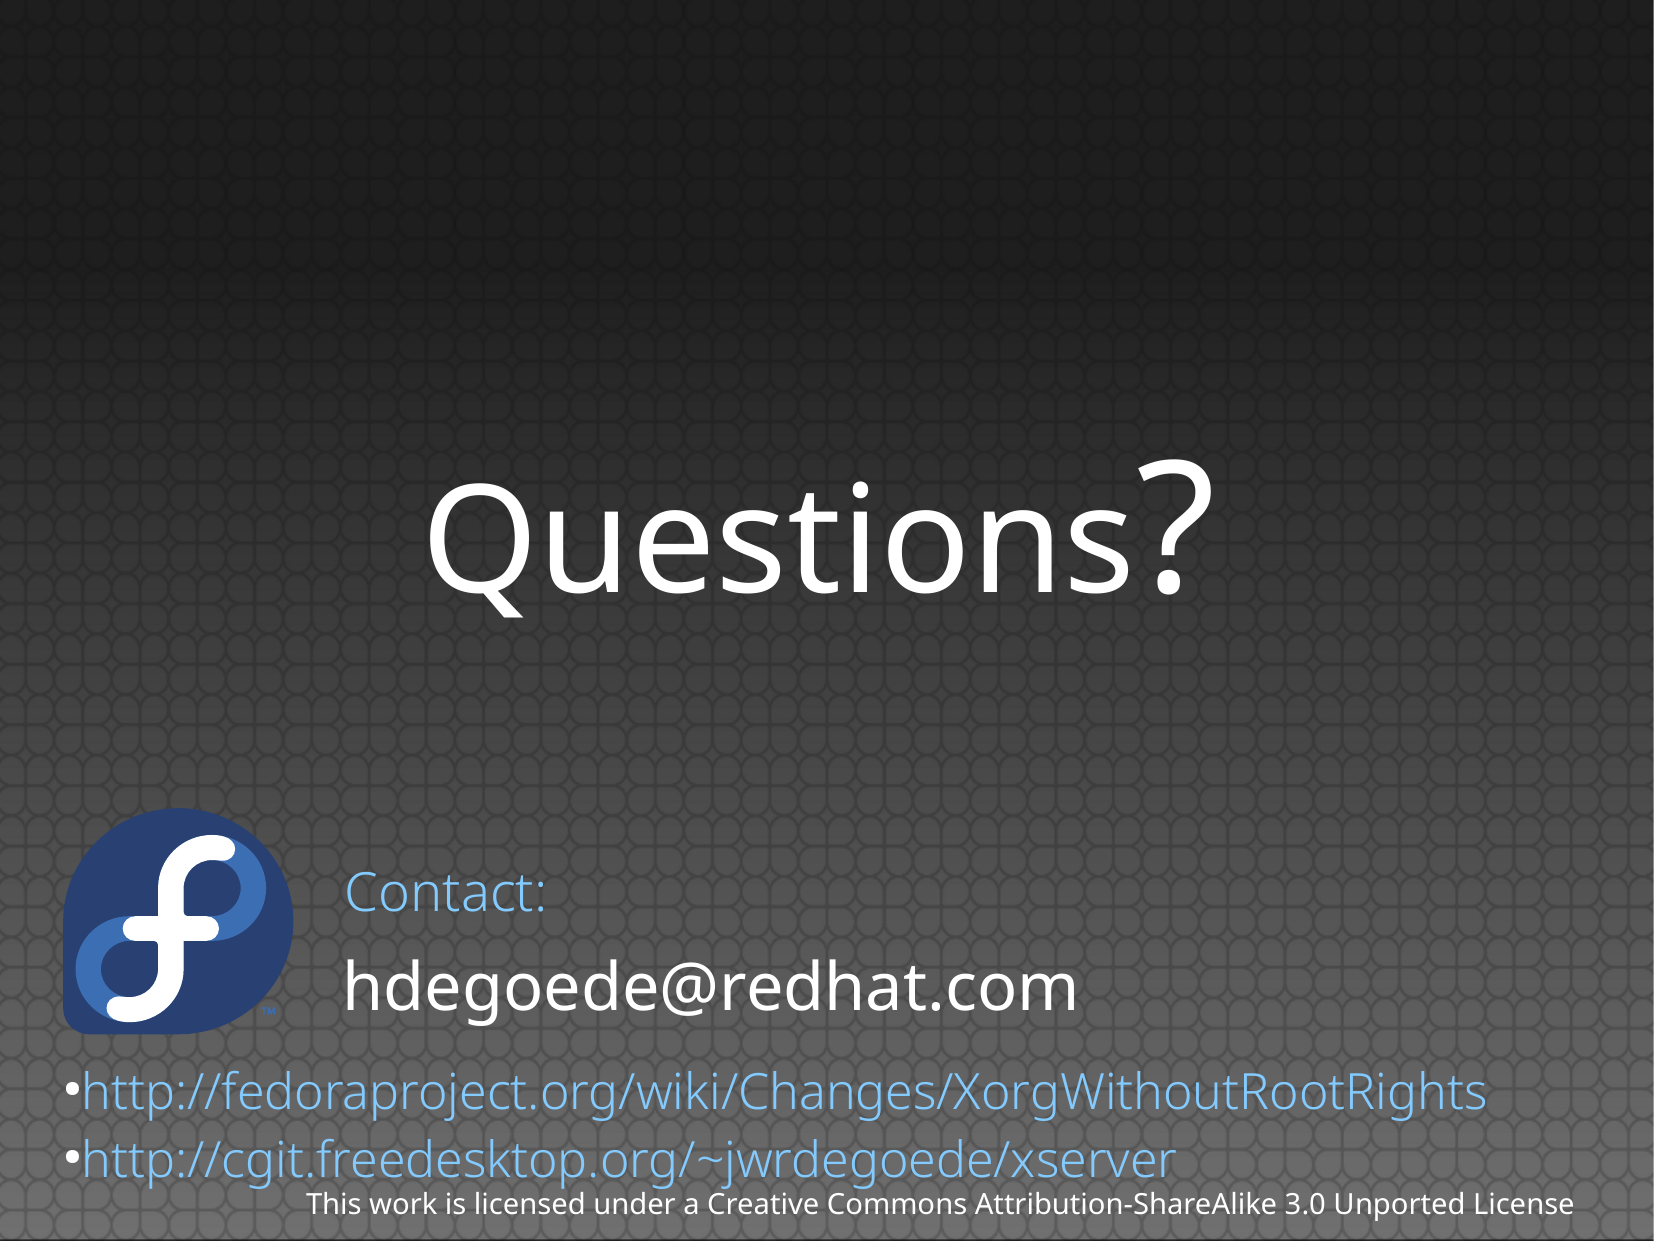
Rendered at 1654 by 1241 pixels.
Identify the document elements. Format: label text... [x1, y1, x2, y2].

text_box hdegoede@redhat.com [327, 932, 1433, 1037]
text_box http://fedoraproject.org/wiki/Changes/XorgWithoutRootRights http://cgit.freedesktop.org/~jwrdegoede/xserver [48, 1048, 1626, 1203]
text_box This work is licensed under a Creative Commons Attribution-ShareAlike 3.0 Unported License [308, 1203, 1574, 1241]
title Questions? [30, 428, 1606, 615]
text_box Contact: [330, 846, 684, 934]
picture [0, 0, 1654, 1241]
